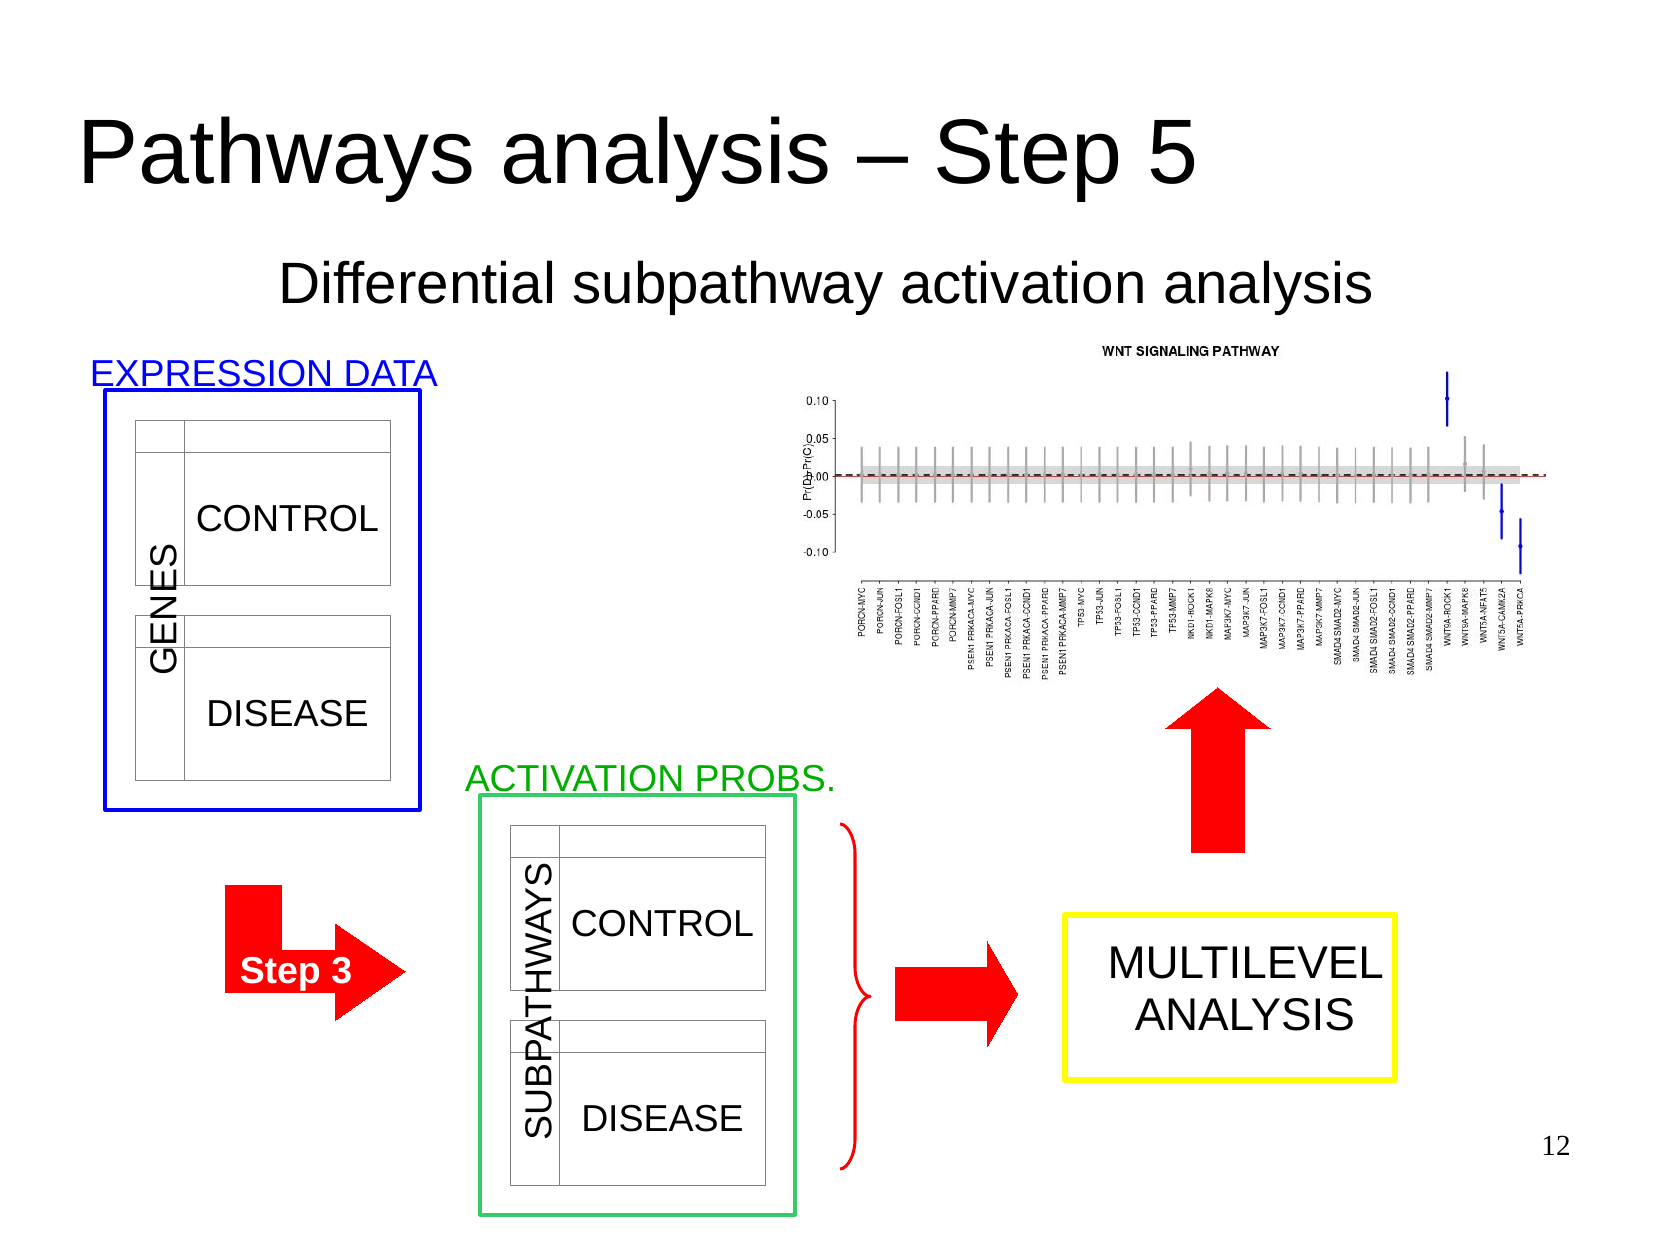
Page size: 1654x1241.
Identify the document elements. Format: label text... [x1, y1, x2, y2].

text_box Step 3 [225, 942, 406, 1000]
text_box ACTIVATION PROBS. [450, 750, 856, 807]
text_box DISEASE [135, 615, 391, 781]
picture [795, 337, 1546, 781]
text_box CONTROL [510, 825, 766, 990]
text_box Differential subpathway activation analysis [0, 240, 1654, 326]
text_box SUBPATHWAYS [510, 840, 567, 1156]
text_box MULTILEVEL ANALYSIS [1050, 930, 1441, 1048]
text_box [335, 924, 362, 942]
text_box [895, 941, 1018, 1047]
text_box CONTROL [135, 420, 391, 585]
text_box [1165, 687, 1271, 853]
text_box EXPRESSION DATA [75, 345, 481, 402]
text_box GENES [135, 525, 192, 691]
text_box Pathways analysis – Step 5 [60, 90, 1576, 214]
text_box [335, 1000, 365, 1021]
text_box DISEASE [510, 1020, 766, 1186]
text_box [225, 885, 282, 942]
